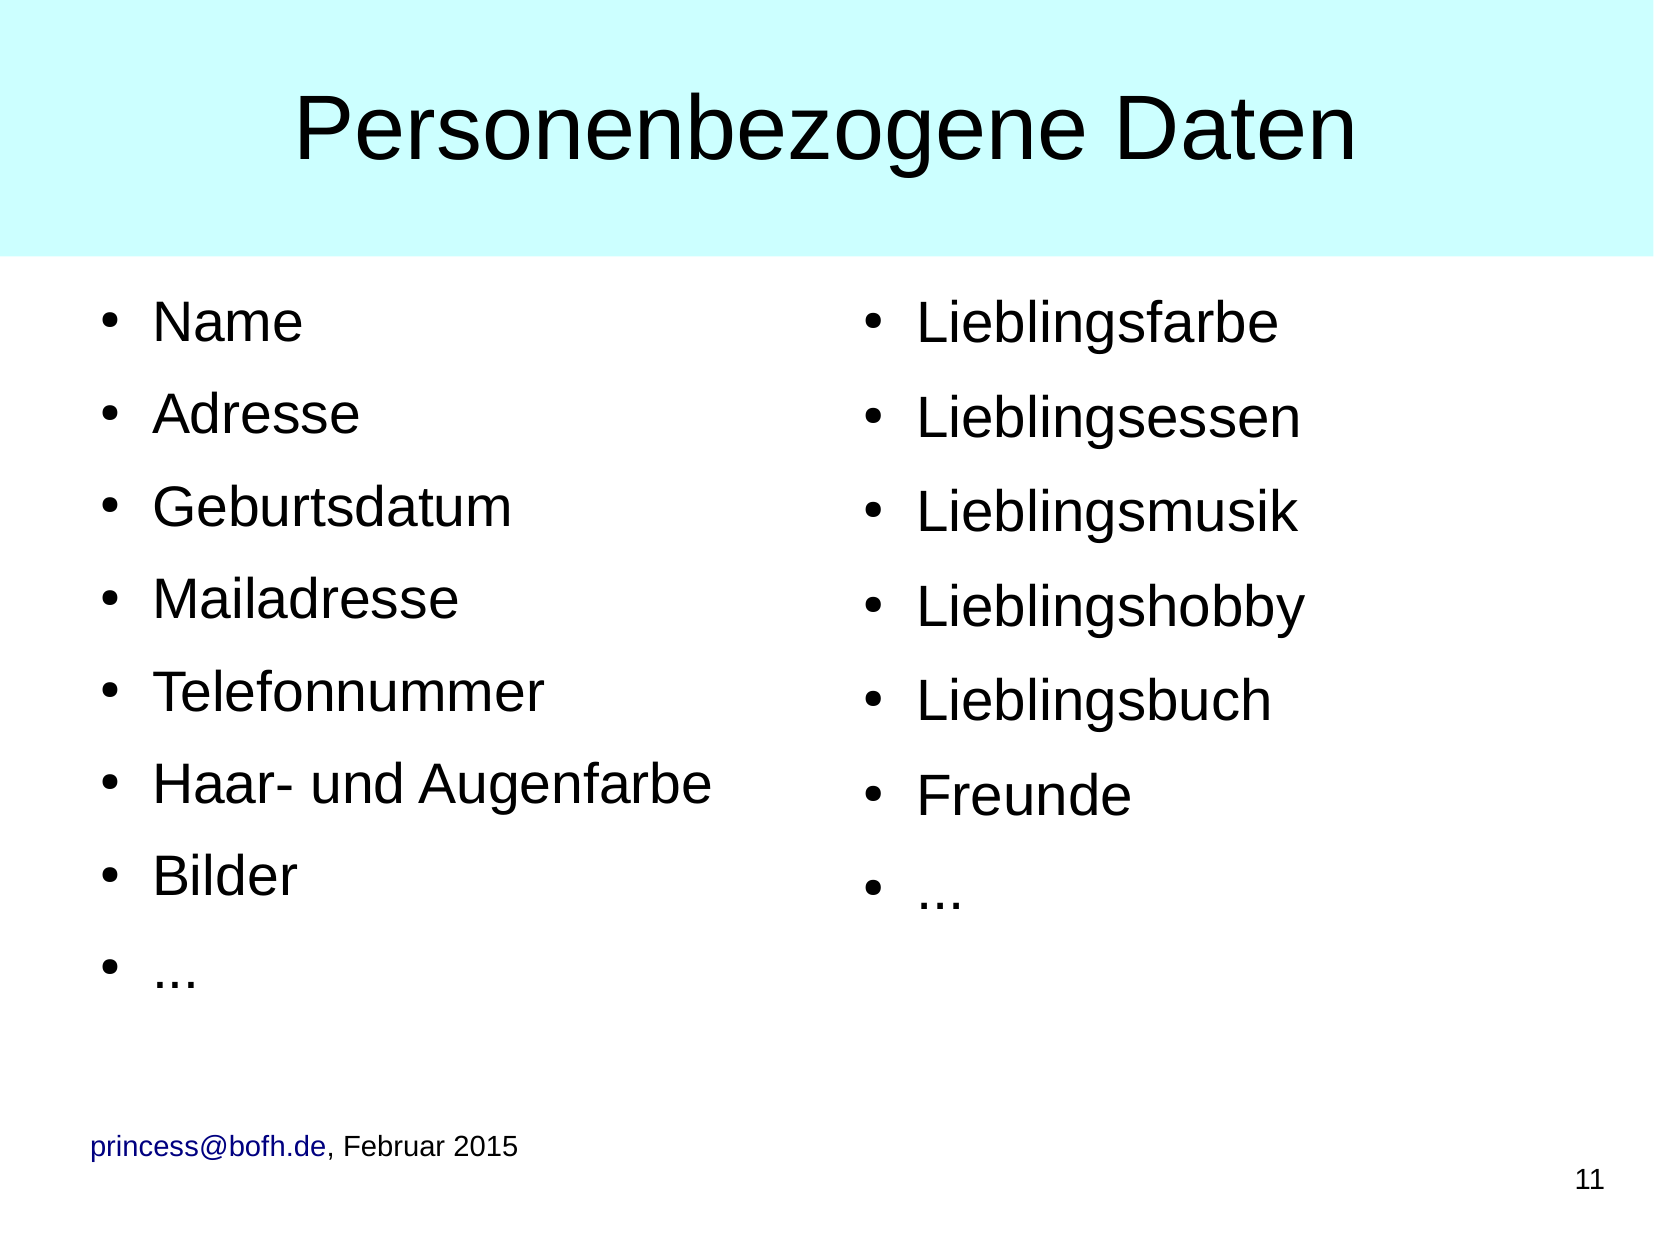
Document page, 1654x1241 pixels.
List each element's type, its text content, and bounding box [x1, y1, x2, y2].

list Lieblingsfarbe Lieblingsessen Lieblingsmusik Lieblingshobby Lieblingsbuch Freunde ... [845, 290, 1572, 1010]
list Name Adresse Geburtsdatum Mailadresse Telefonnummer Haar- und Augenfarbe Bilder ... [82, 290, 809, 1010]
title Personenbezogene Daten [0, 0, 1654, 257]
